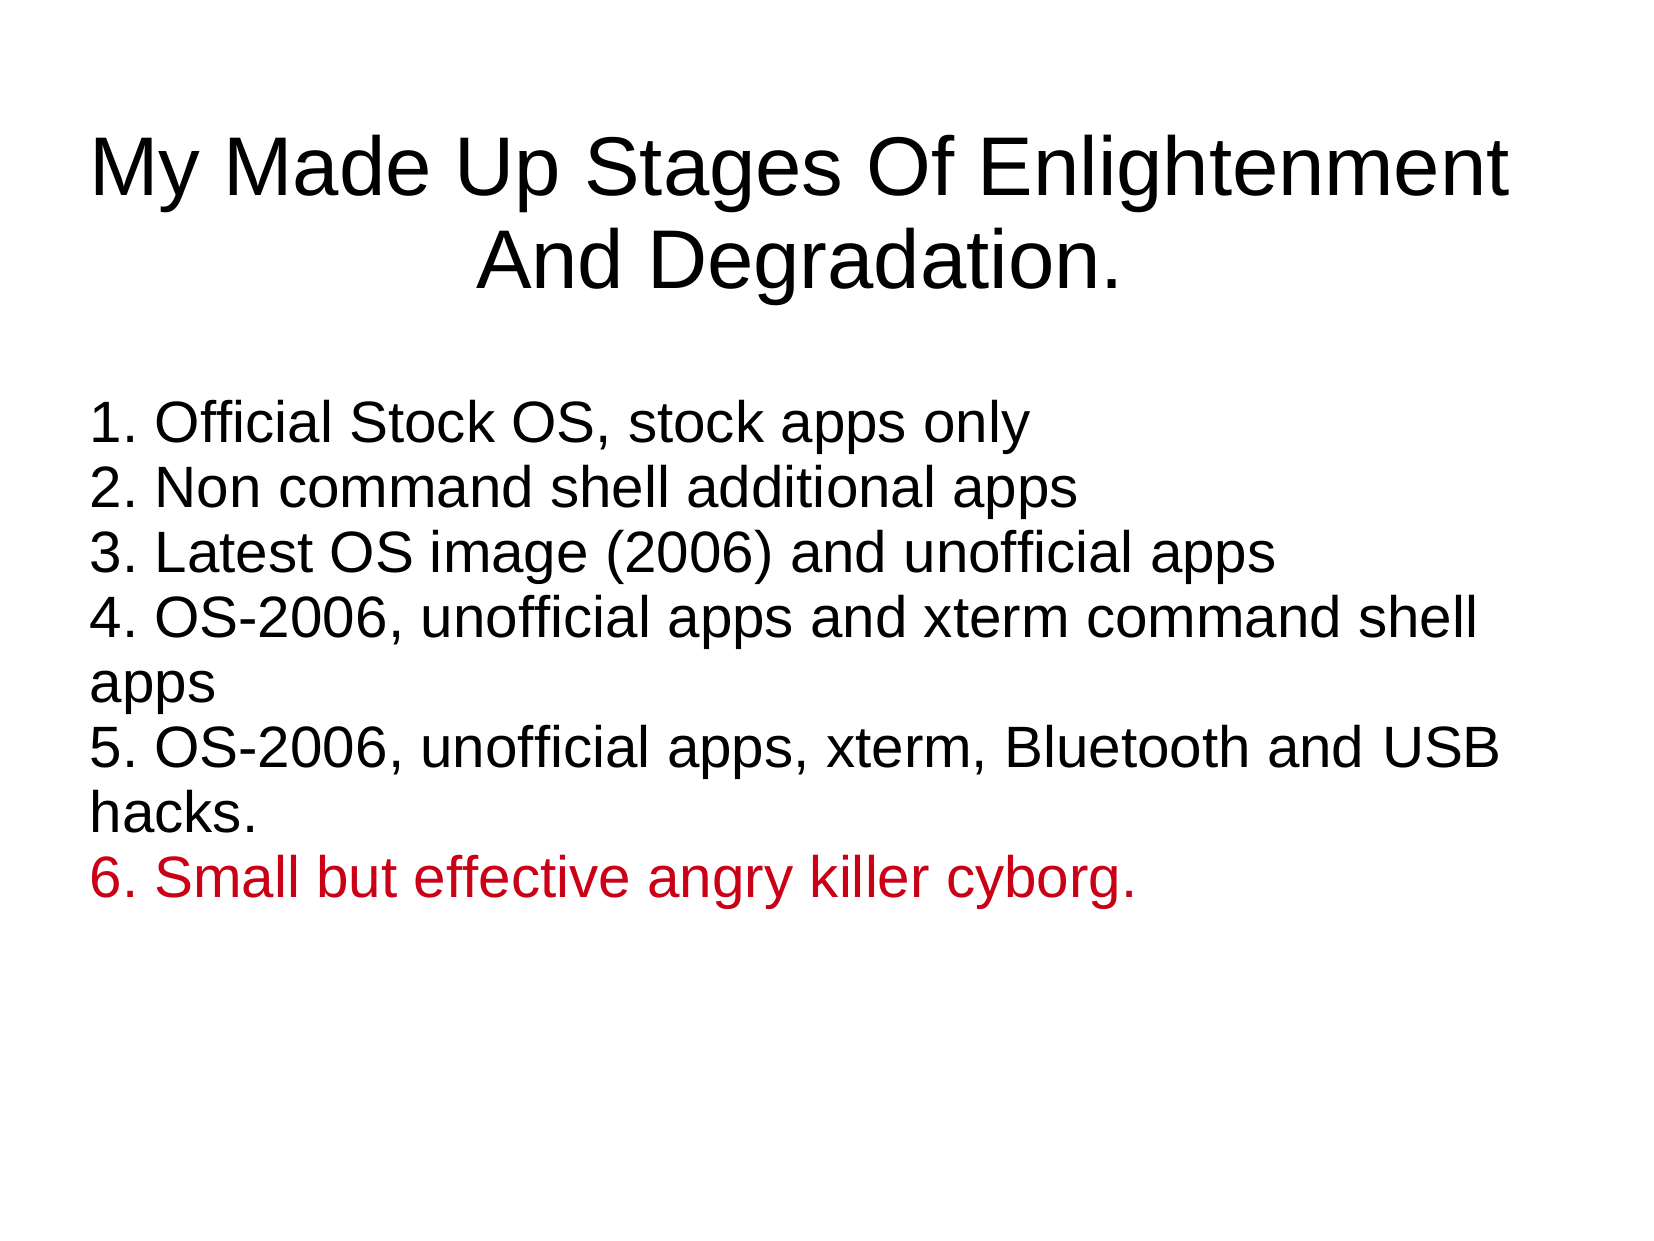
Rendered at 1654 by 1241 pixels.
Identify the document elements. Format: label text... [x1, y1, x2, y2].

text_box My Made Up Stages Of Enlightenment And Degradation. 1. Official Stock OS, stock apps only 2. Non command shell additional apps 3. Latest OS image (2006) and unofficial apps 4. OS-2006, unofficial apps and xterm command shell apps 5. OS-2006, unofficial apps, xterm, Bluetooth and USB hacks. 6. Small but effective angry killer cyborg. [75, 112, 1594, 1088]
